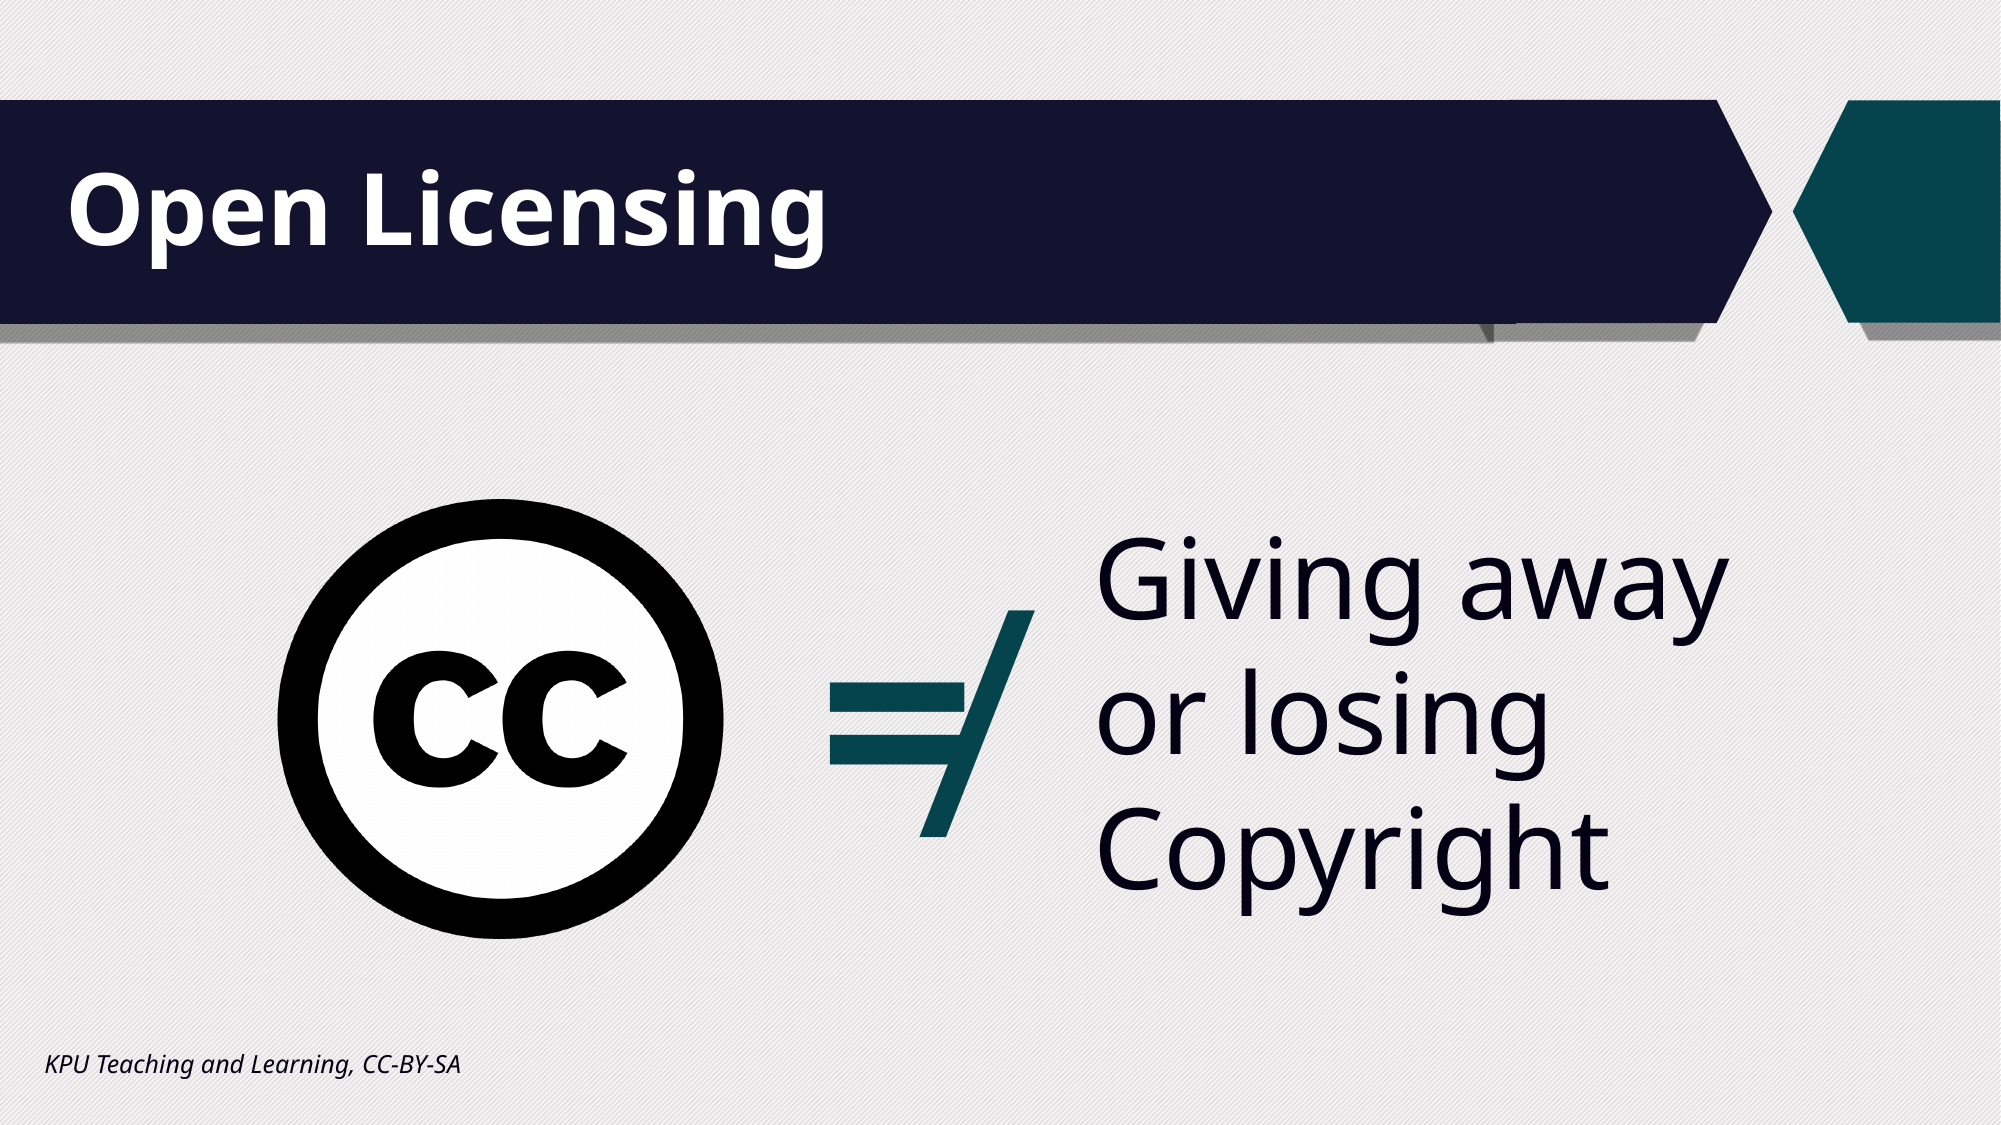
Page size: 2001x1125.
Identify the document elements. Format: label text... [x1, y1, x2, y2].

text_box KPU Teaching and Learning, CC-BY-SA [29, 1033, 1157, 1094]
title Open Licensing [50, 124, 1689, 302]
picture [276, 499, 725, 942]
list Giving away or losing Copyright [1078, 499, 1758, 942]
list ≠ [803, 537, 1078, 904]
